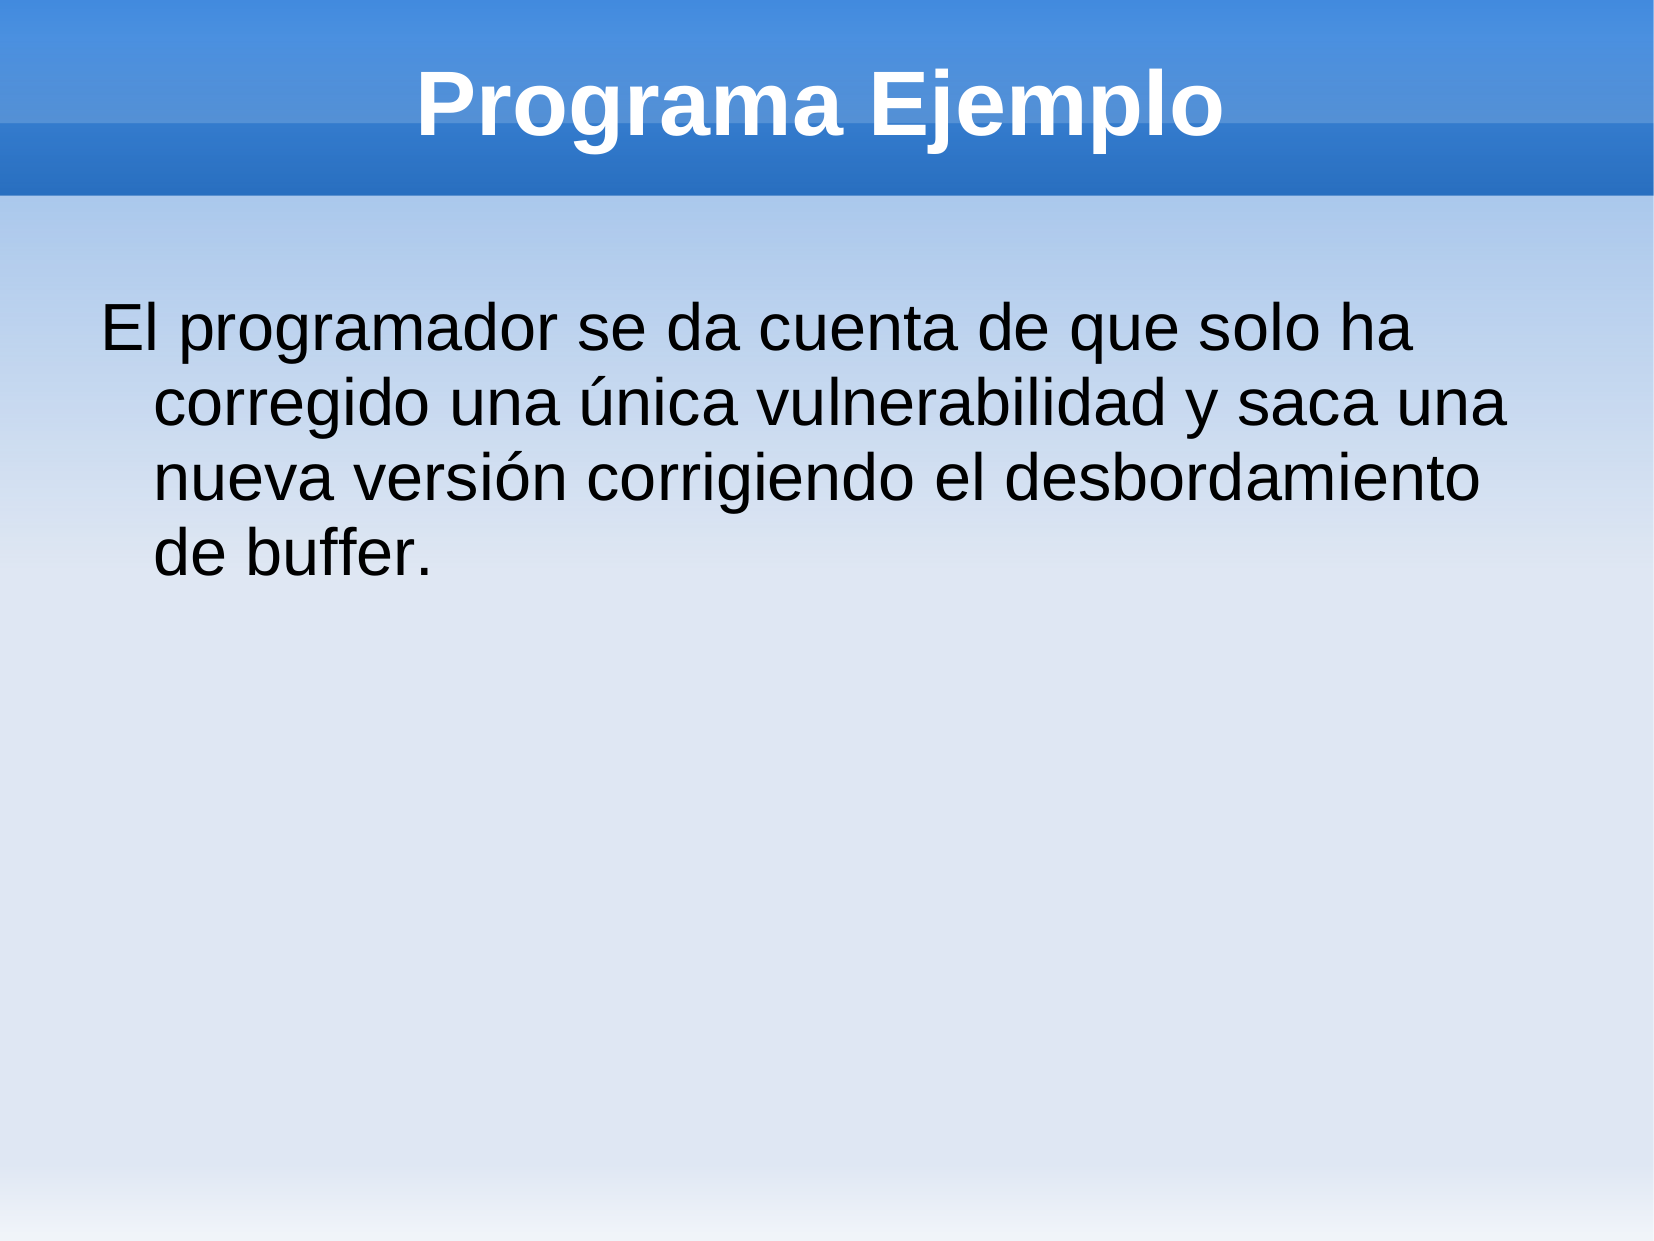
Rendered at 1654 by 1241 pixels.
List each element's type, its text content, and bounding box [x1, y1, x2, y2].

list El programador se da cuenta de que solo ha corregido una única vulnerabilidad y saca una nueva versión corrigiendo el desbordamiento de buffer. [82, 290, 1571, 1094]
title Programa Ejemplo [76, 7, 1565, 200]
picture [0, 0, 1654, 1241]
